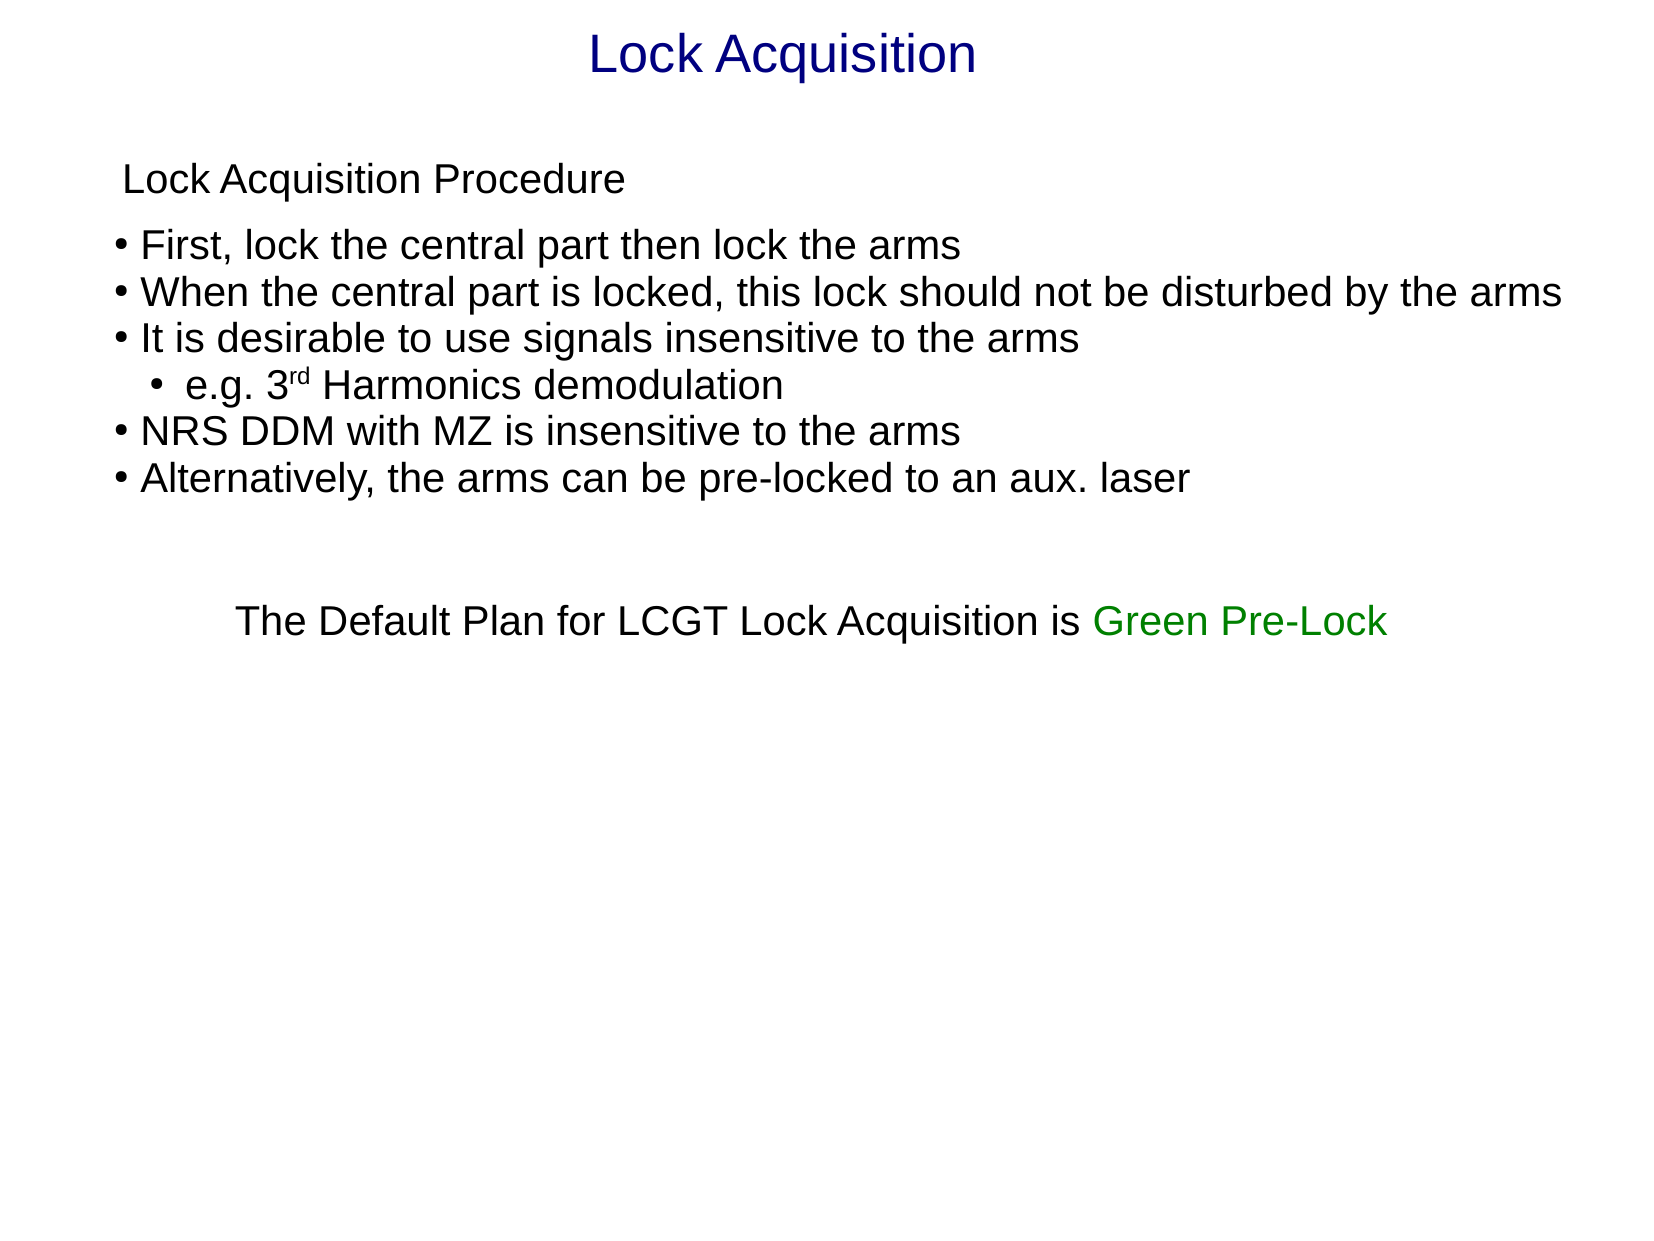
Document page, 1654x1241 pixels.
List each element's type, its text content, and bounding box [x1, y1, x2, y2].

text_box First, lock the central part then lock the arms When the central part is locked, this lock should not be disturbed by the arms It is desirable to use signals insensitive to the arms e.g. 3rd Harmonics demodulation NRS DDM with MZ is insensitive to the arms Alternatively, the arms can be pre-locked to an aux. laser [99, 214, 1579, 511]
text_box The Default Plan for LCGT Lock Acquisition is Green Pre-Lock [220, 590, 1403, 666]
text_box Lock Acquisition [573, 15, 994, 92]
text_box Lock Acquisition Procedure [107, 148, 642, 210]
